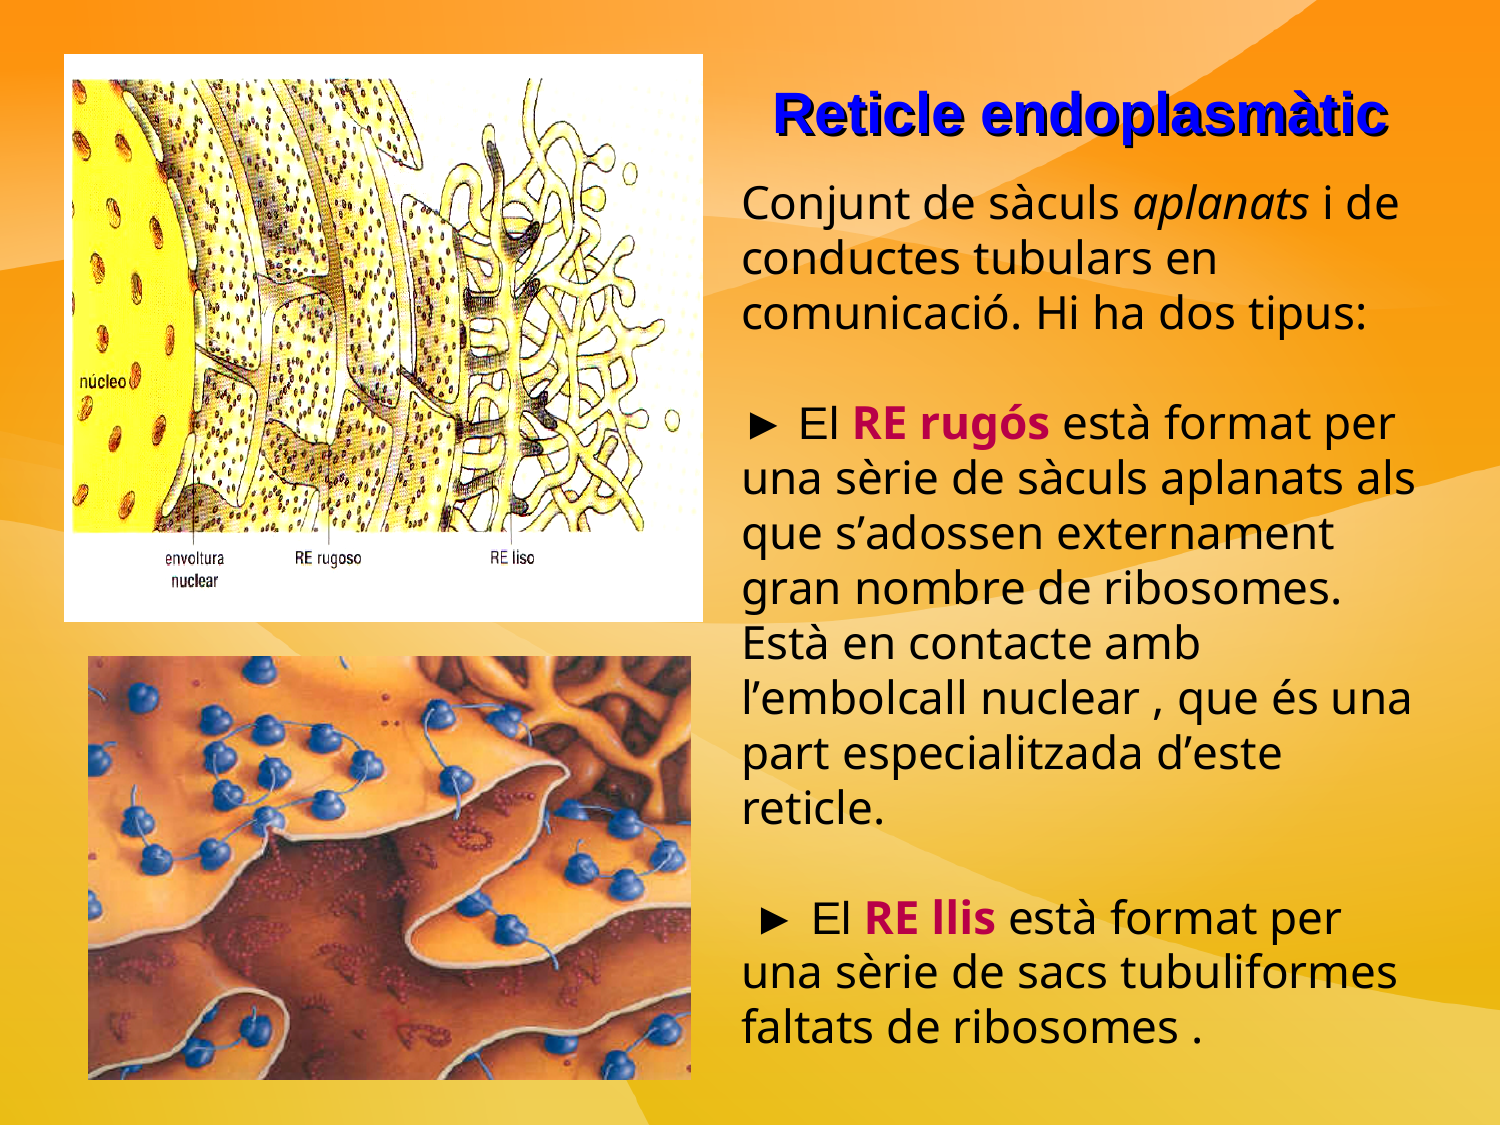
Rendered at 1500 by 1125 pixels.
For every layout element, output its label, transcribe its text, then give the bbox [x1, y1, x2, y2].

title Reticle endoplasmàtic [714, 54, 1447, 166]
text_box Conjunt de sàculs aplanats i de conductes tubulars en comunicació. Hi ha dos tipus: ► El RE rugós està format per una sèrie de sàculs aplanats als que s’adossen externament gran nombre de ribosomes. Està en contacte amb l’embolcall nuclear , que és una part especialitzada d’este reticle. ► El RE llis està format per una sèrie de sacs tubuliformes faltats de ribosomes . [726, 165, 1447, 1061]
picture [0, 0, 1500, 1125]
